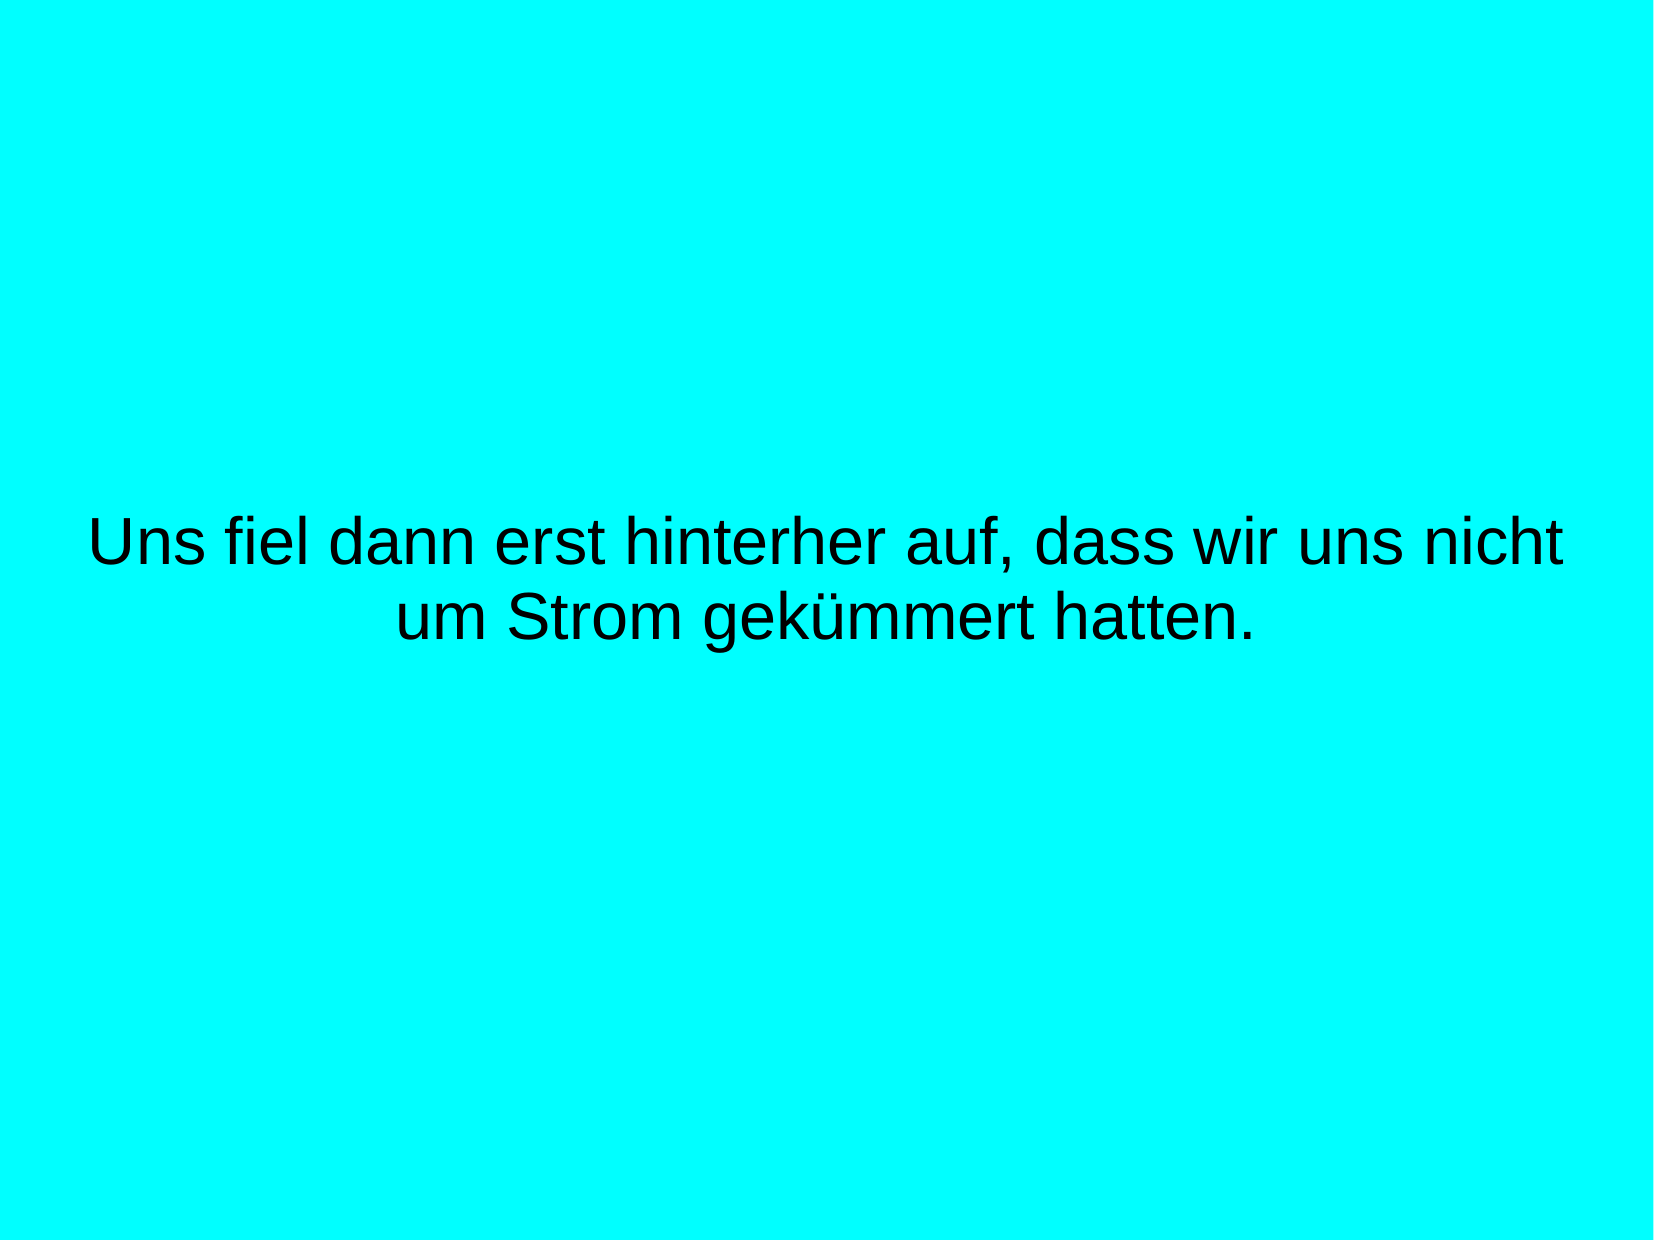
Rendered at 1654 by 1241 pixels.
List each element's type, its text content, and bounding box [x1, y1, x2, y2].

subtitle Uns fiel dann erst hinterher auf, dass wir uns nicht um Strom gekümmert hatten. [82, 49, 1571, 1109]
